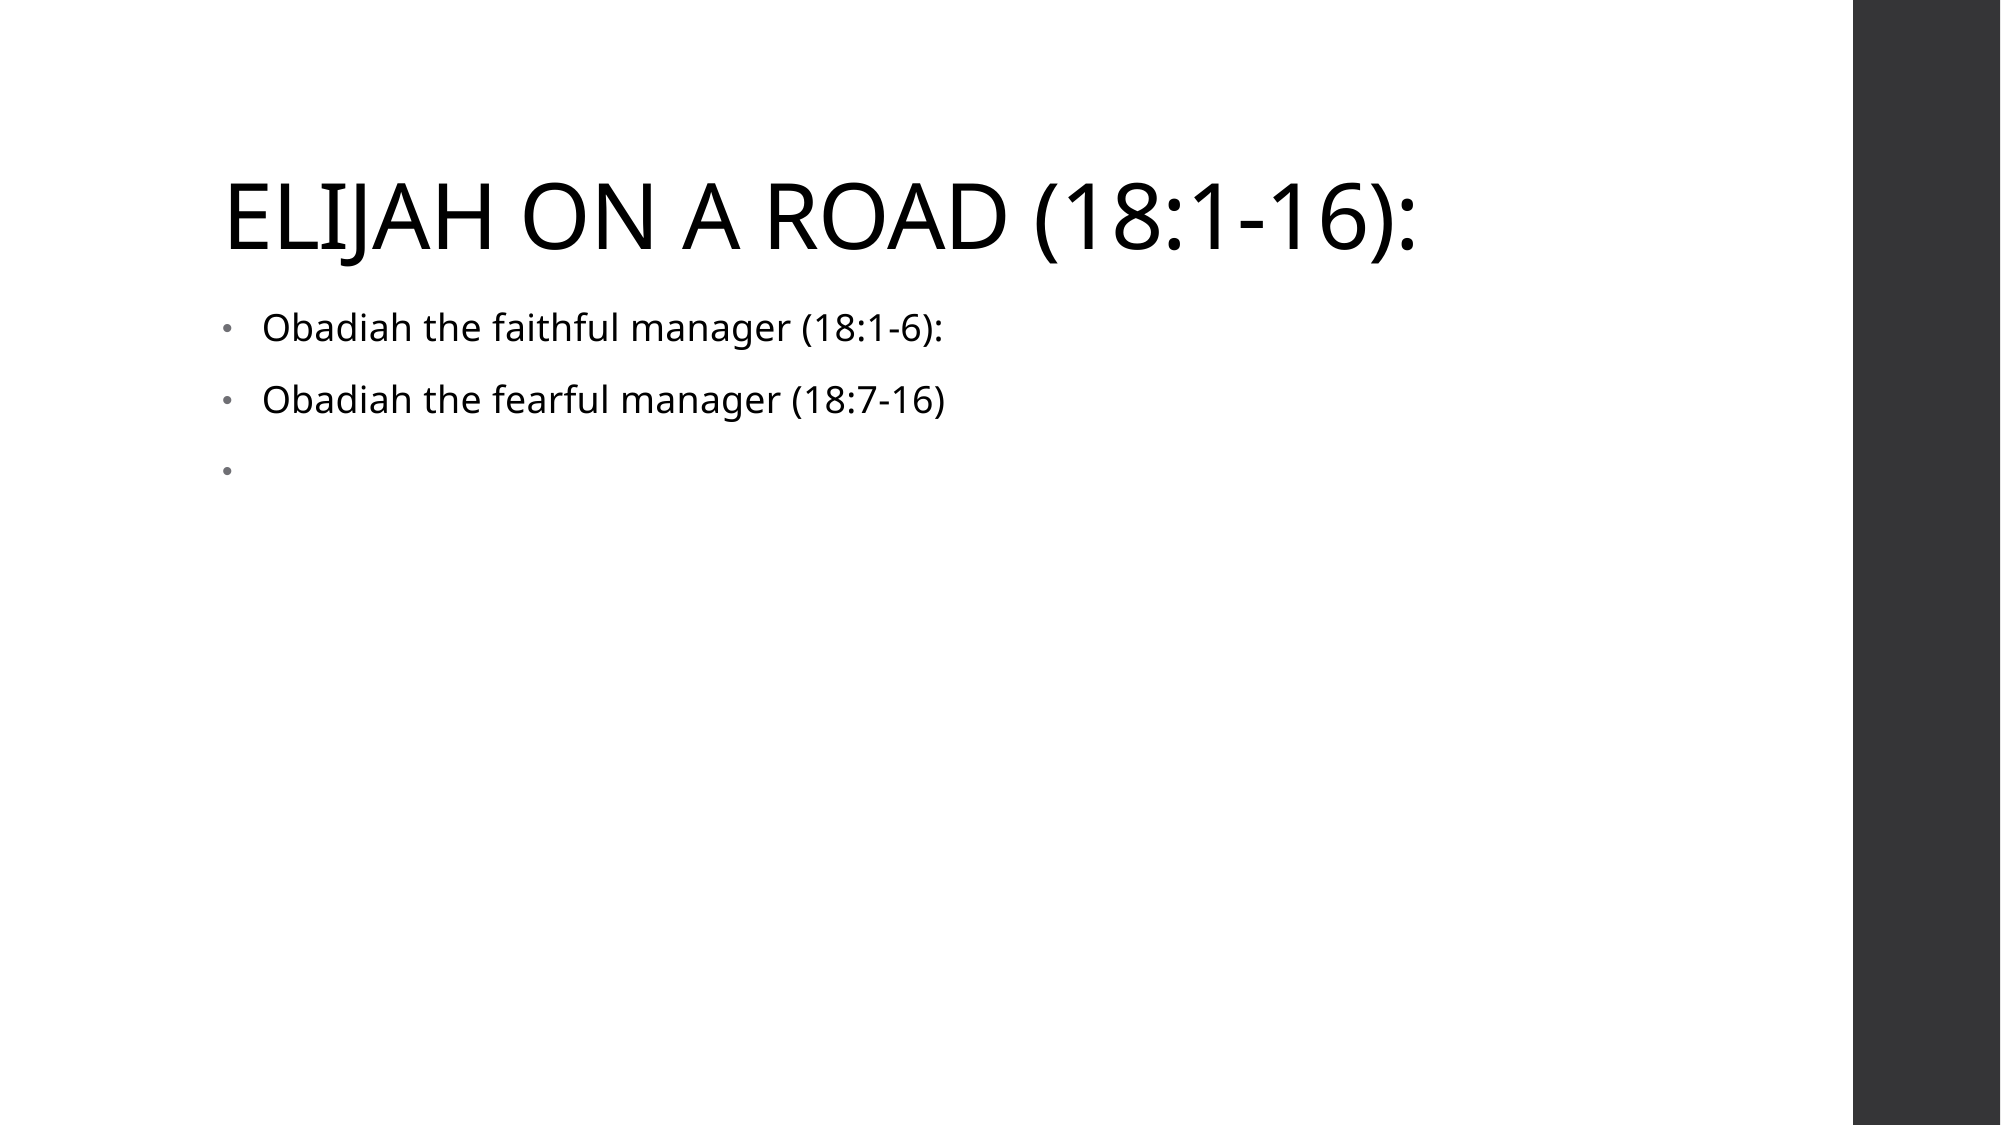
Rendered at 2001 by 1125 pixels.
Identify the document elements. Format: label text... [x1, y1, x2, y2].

list Obadiah the faithful manager (18:1-6): Obadiah the fearful manager (18:7-16) [206, 299, 1617, 1014]
title ELIJAH ON A ROAD (18:1-16): [206, 60, 1797, 278]
